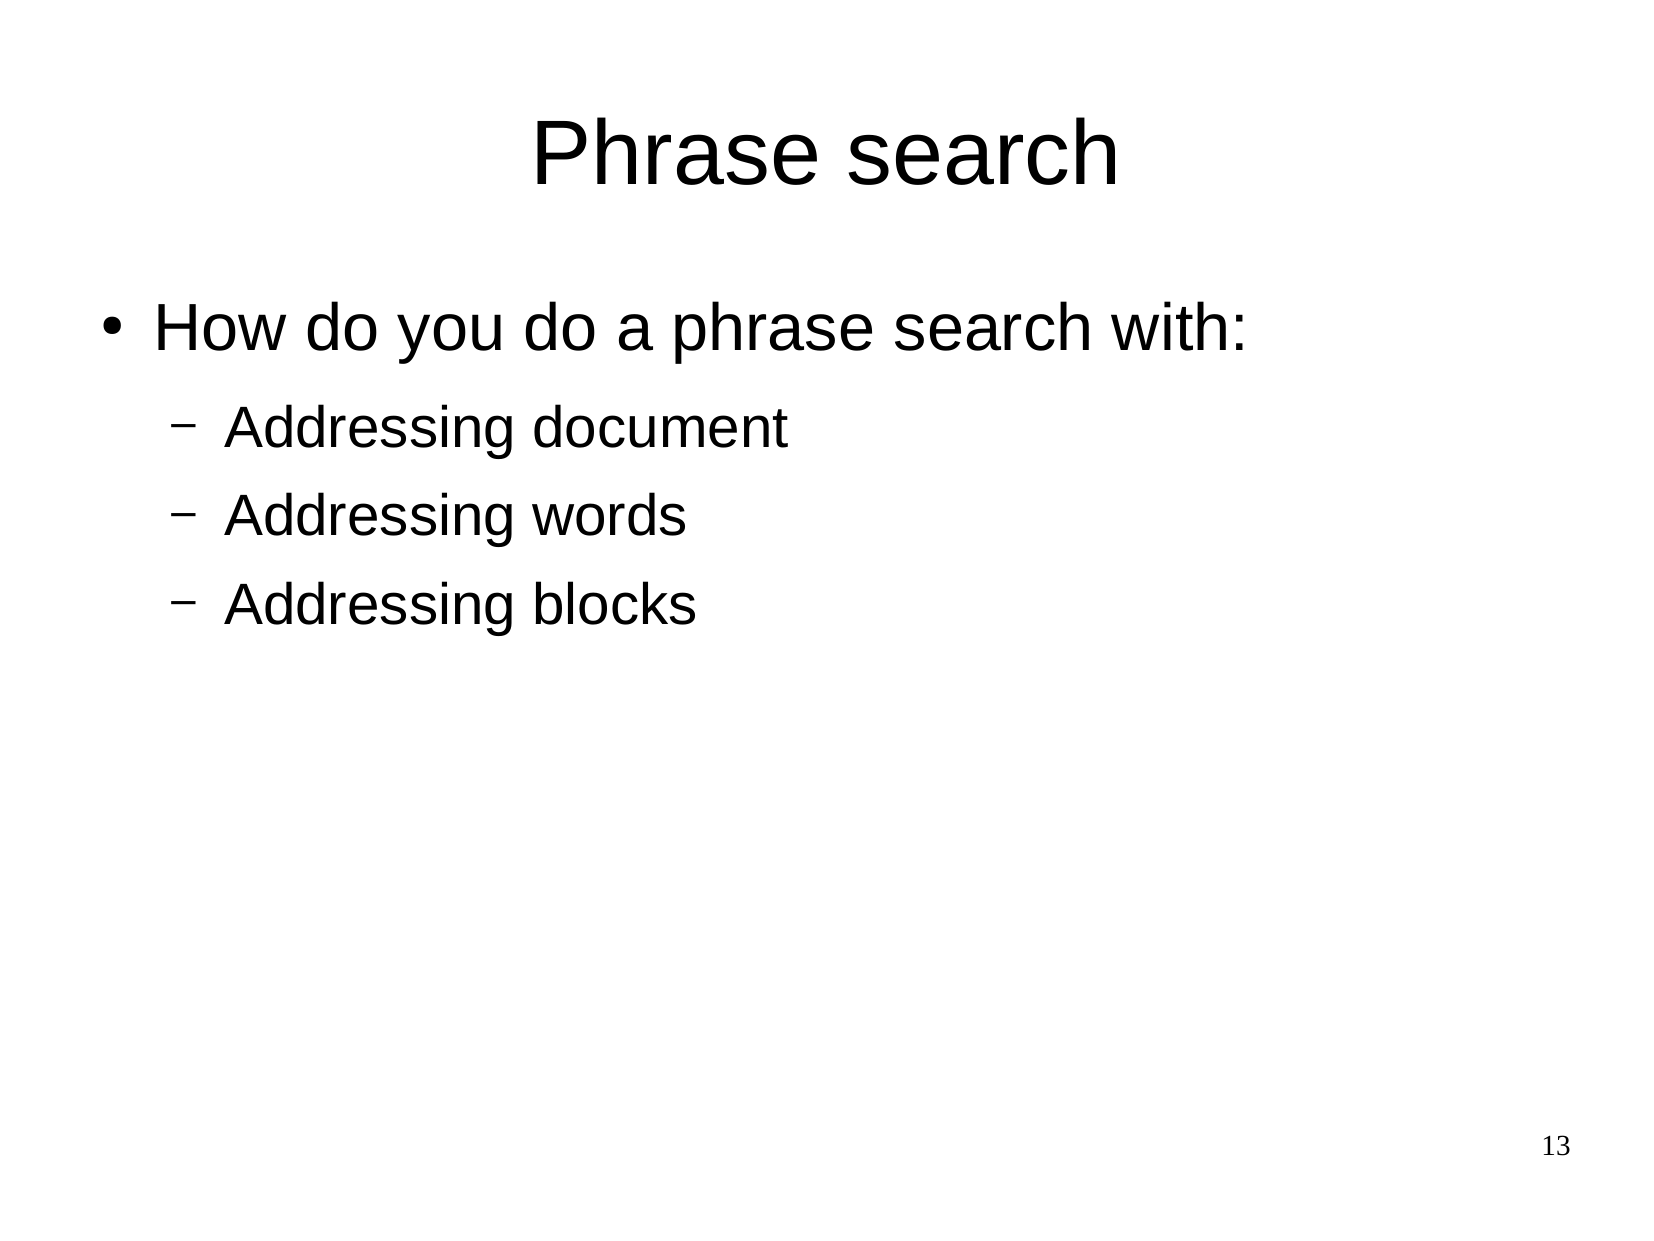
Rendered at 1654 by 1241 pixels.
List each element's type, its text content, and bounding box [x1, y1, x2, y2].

list How do you do a phrase search with: Addressing document Addressing words Addressing blocks [82, 290, 1571, 1010]
title Phrase search [82, 49, 1571, 257]
